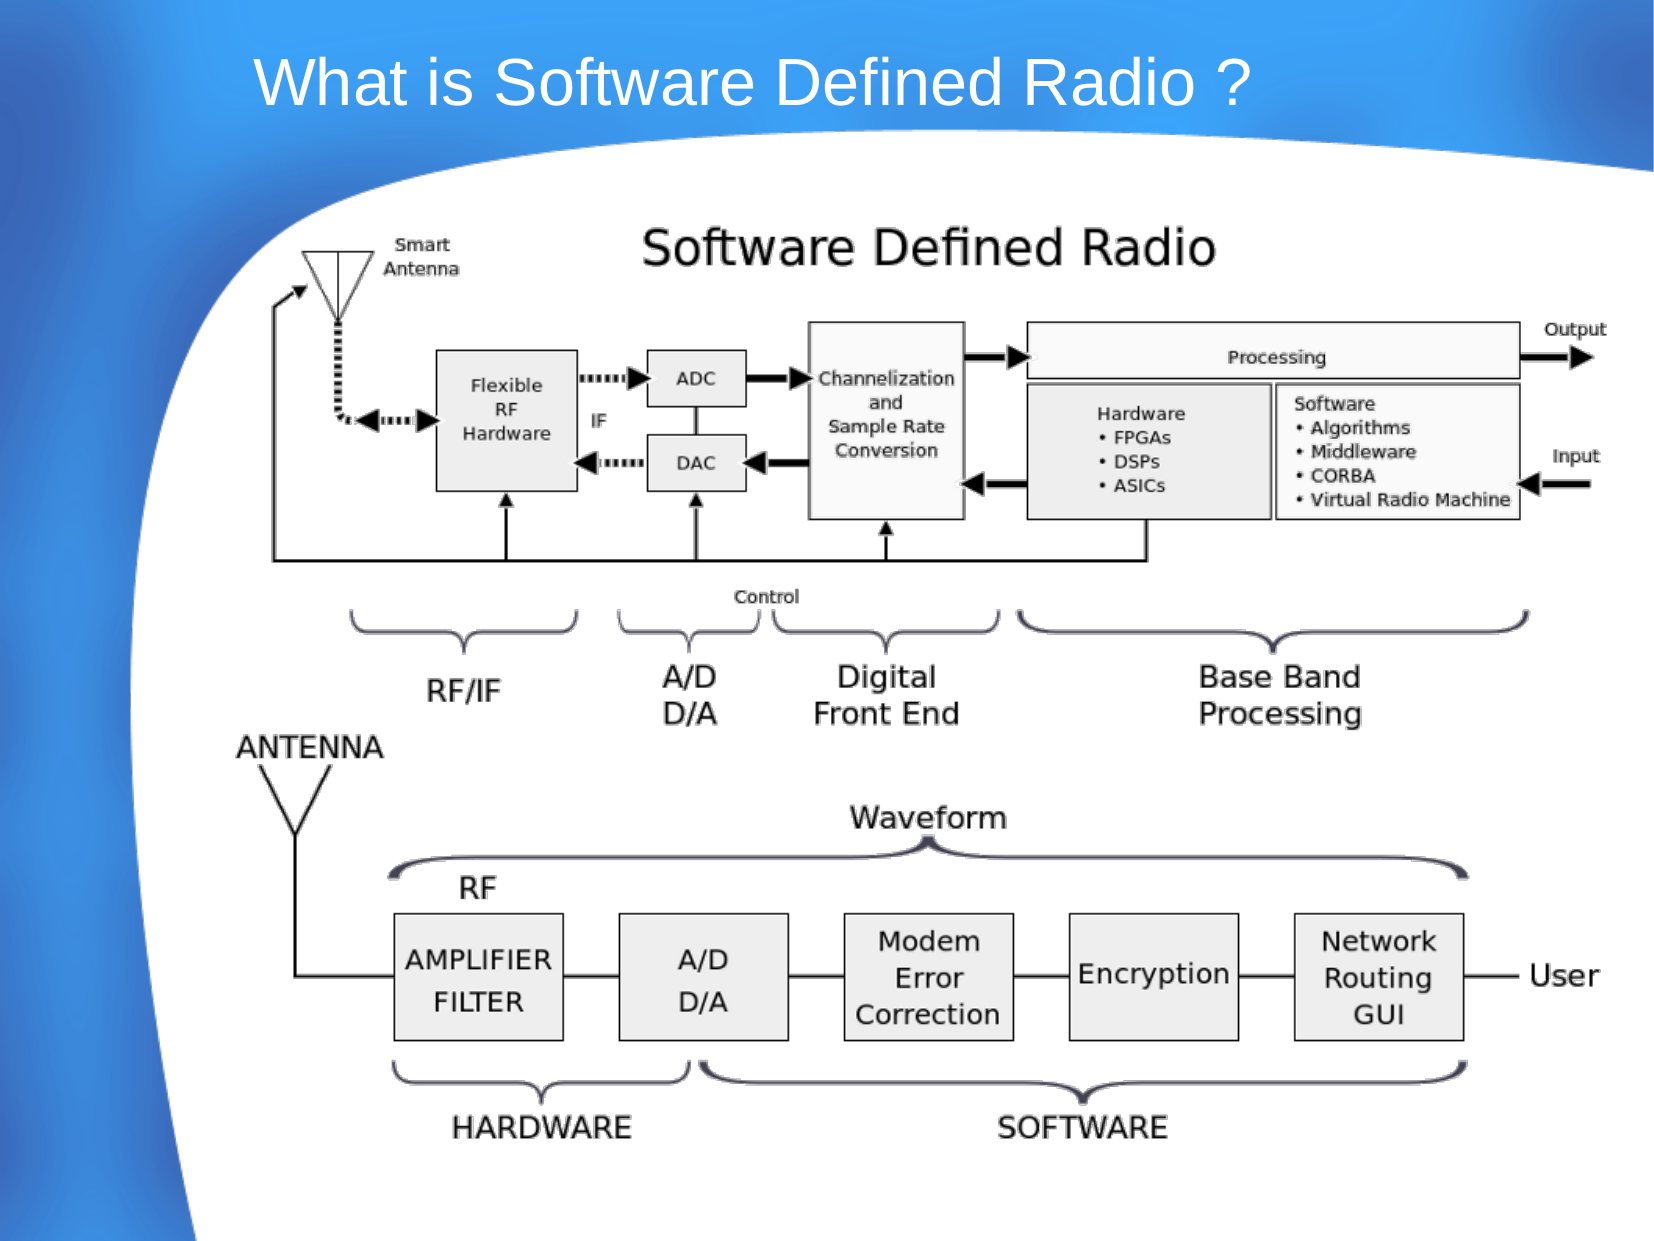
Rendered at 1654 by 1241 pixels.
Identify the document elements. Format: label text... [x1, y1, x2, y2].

list What is Software Defined Radio ? [253, 45, 1536, 209]
picture [0, 0, 1654, 1241]
